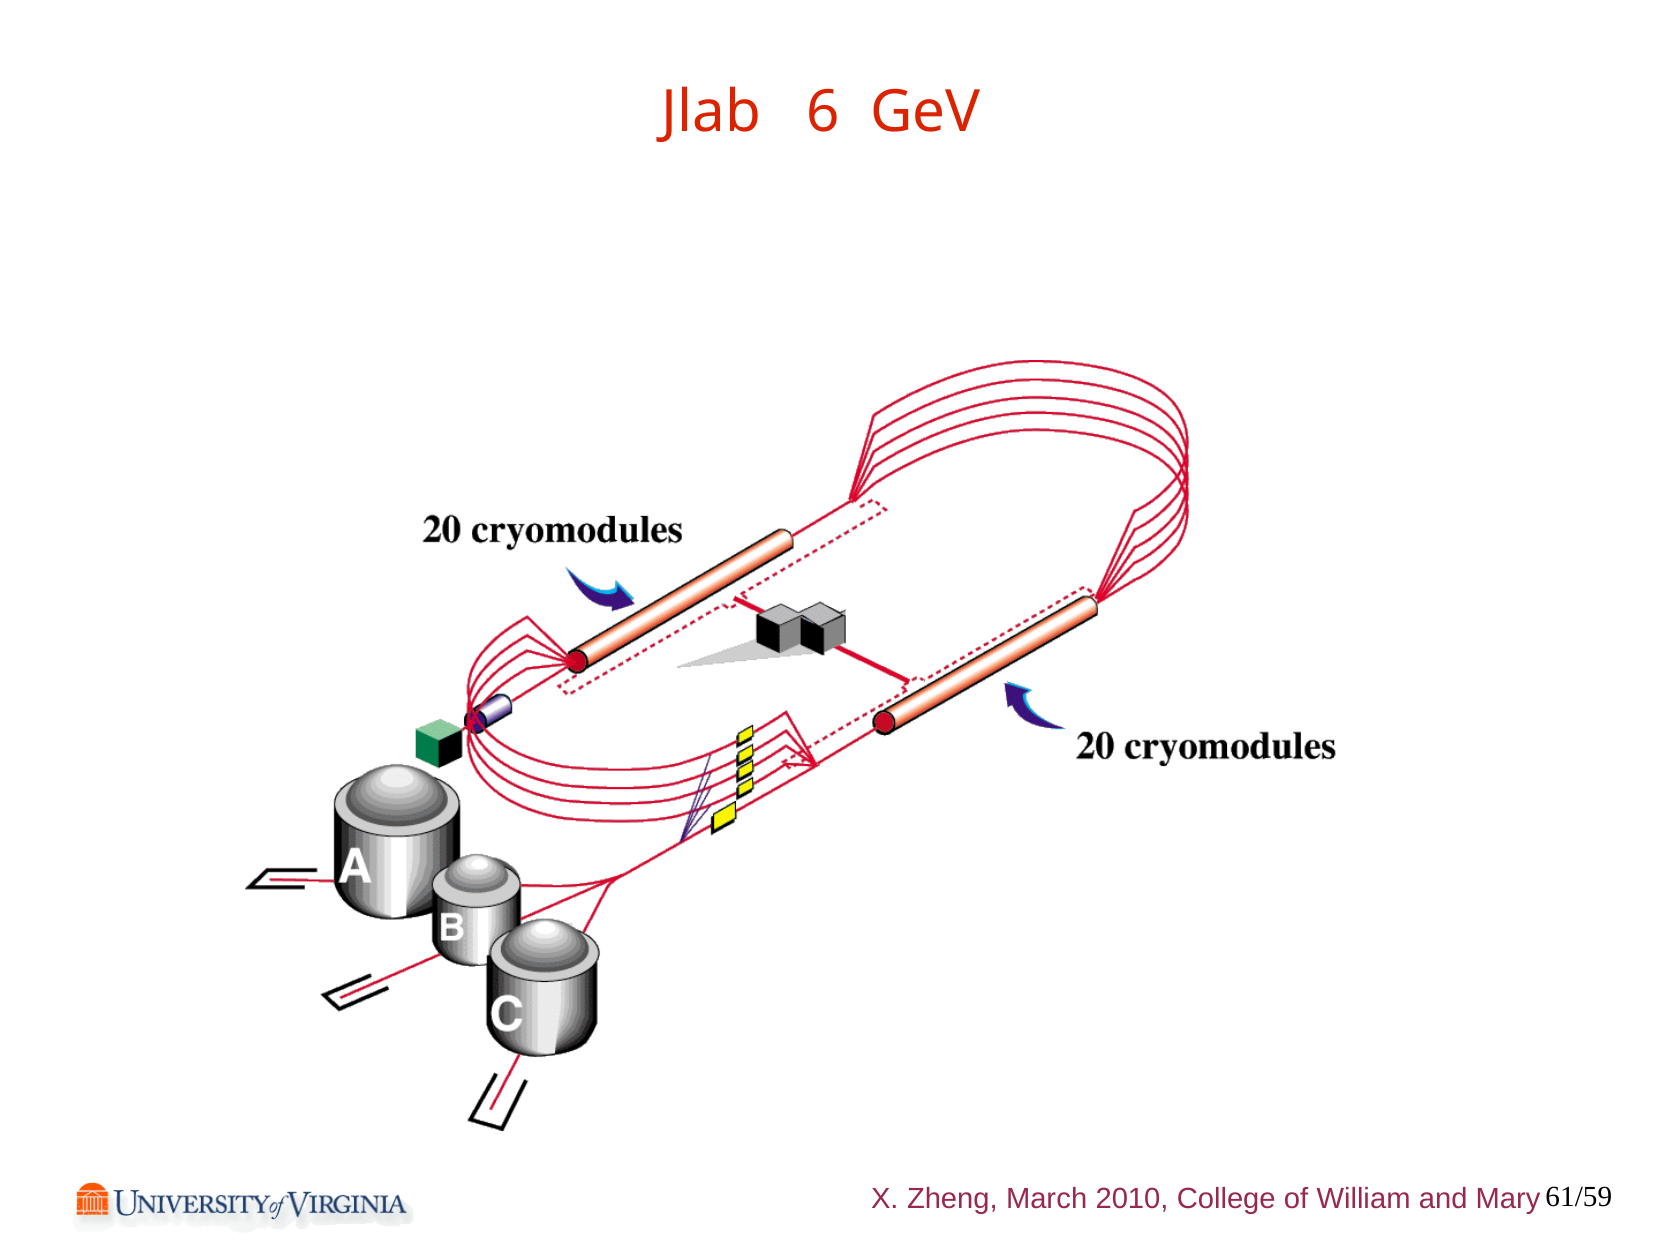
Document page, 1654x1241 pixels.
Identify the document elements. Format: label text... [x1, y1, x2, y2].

picture [53, 1165, 427, 1241]
picture [245, 360, 1346, 1131]
text_box [845, 589, 909, 678]
title Jlab 6 GeV [67, 65, 1576, 152]
